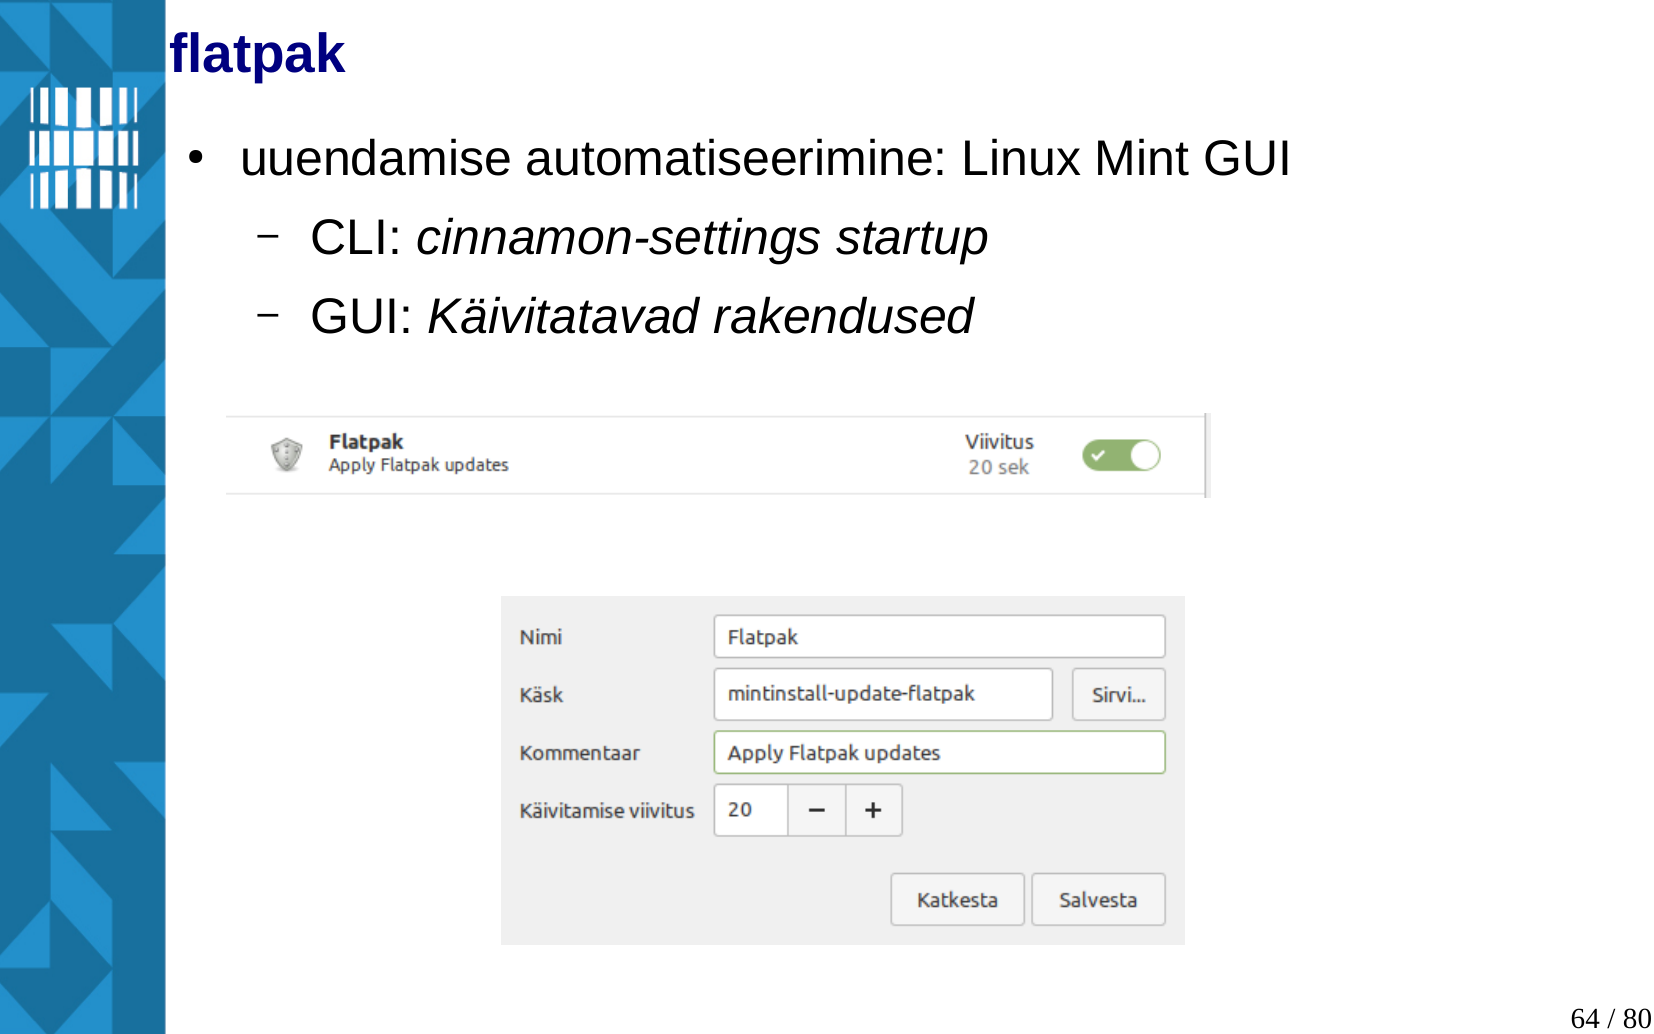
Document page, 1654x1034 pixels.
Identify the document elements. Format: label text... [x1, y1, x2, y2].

picture [226, 413, 1211, 498]
list uuendamise automatiseerimine: Linux Mint GUI CLI: cinnamon-settings startup GUI: Käivitatavad rakendused [169, 129, 1630, 355]
title flatpak [169, 11, 1571, 95]
picture [501, 596, 1185, 945]
